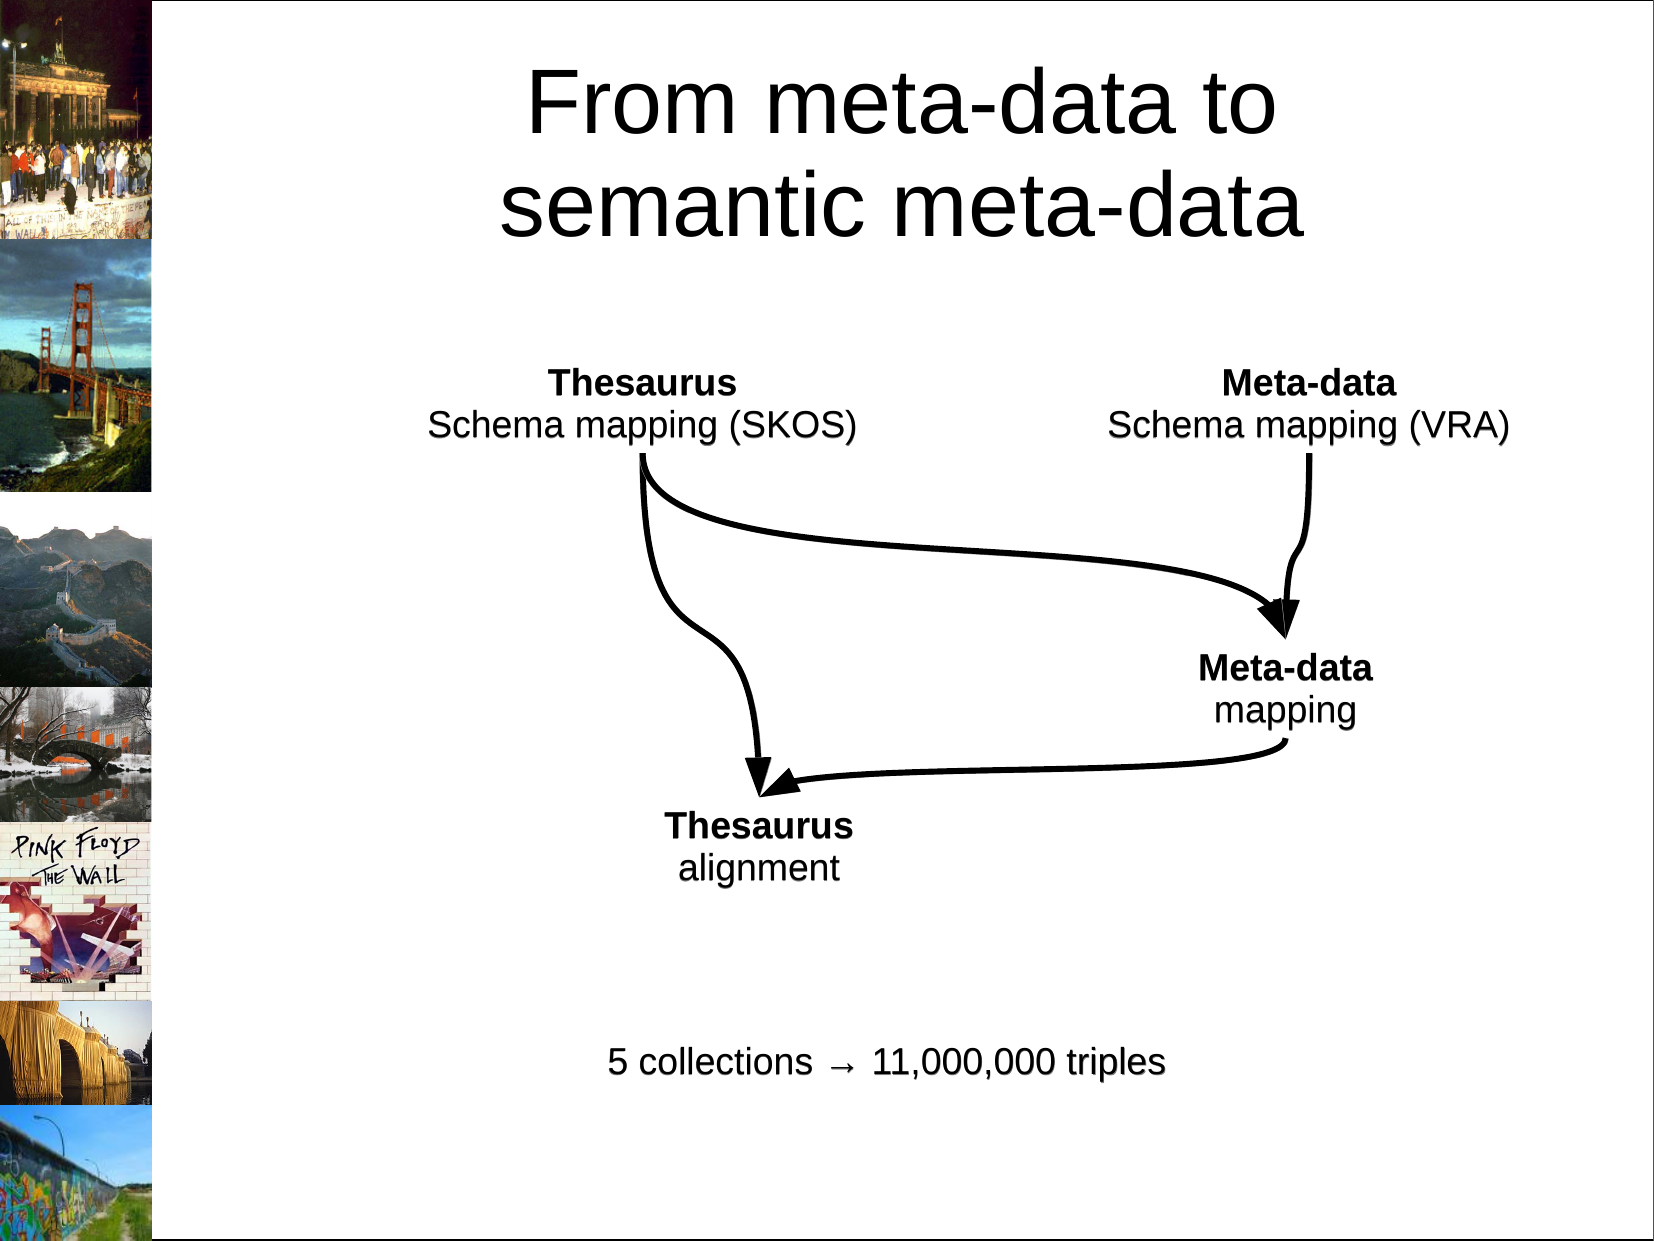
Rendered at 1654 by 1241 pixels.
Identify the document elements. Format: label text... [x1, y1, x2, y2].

title From meta-data to semantic meta-data [234, 30, 1571, 276]
picture [0, 0, 152, 1241]
text_box Thesaurus alignment [649, 797, 869, 897]
text_box Meta-data Schema mapping (VRA) [1092, 354, 1526, 454]
text_box Thesaurus Schema mapping (SKOS) [412, 354, 873, 454]
text_box Meta-data mapping [1183, 639, 1388, 739]
text_box 5 collections → 11,000,000 triples [592, 1033, 1182, 1091]
